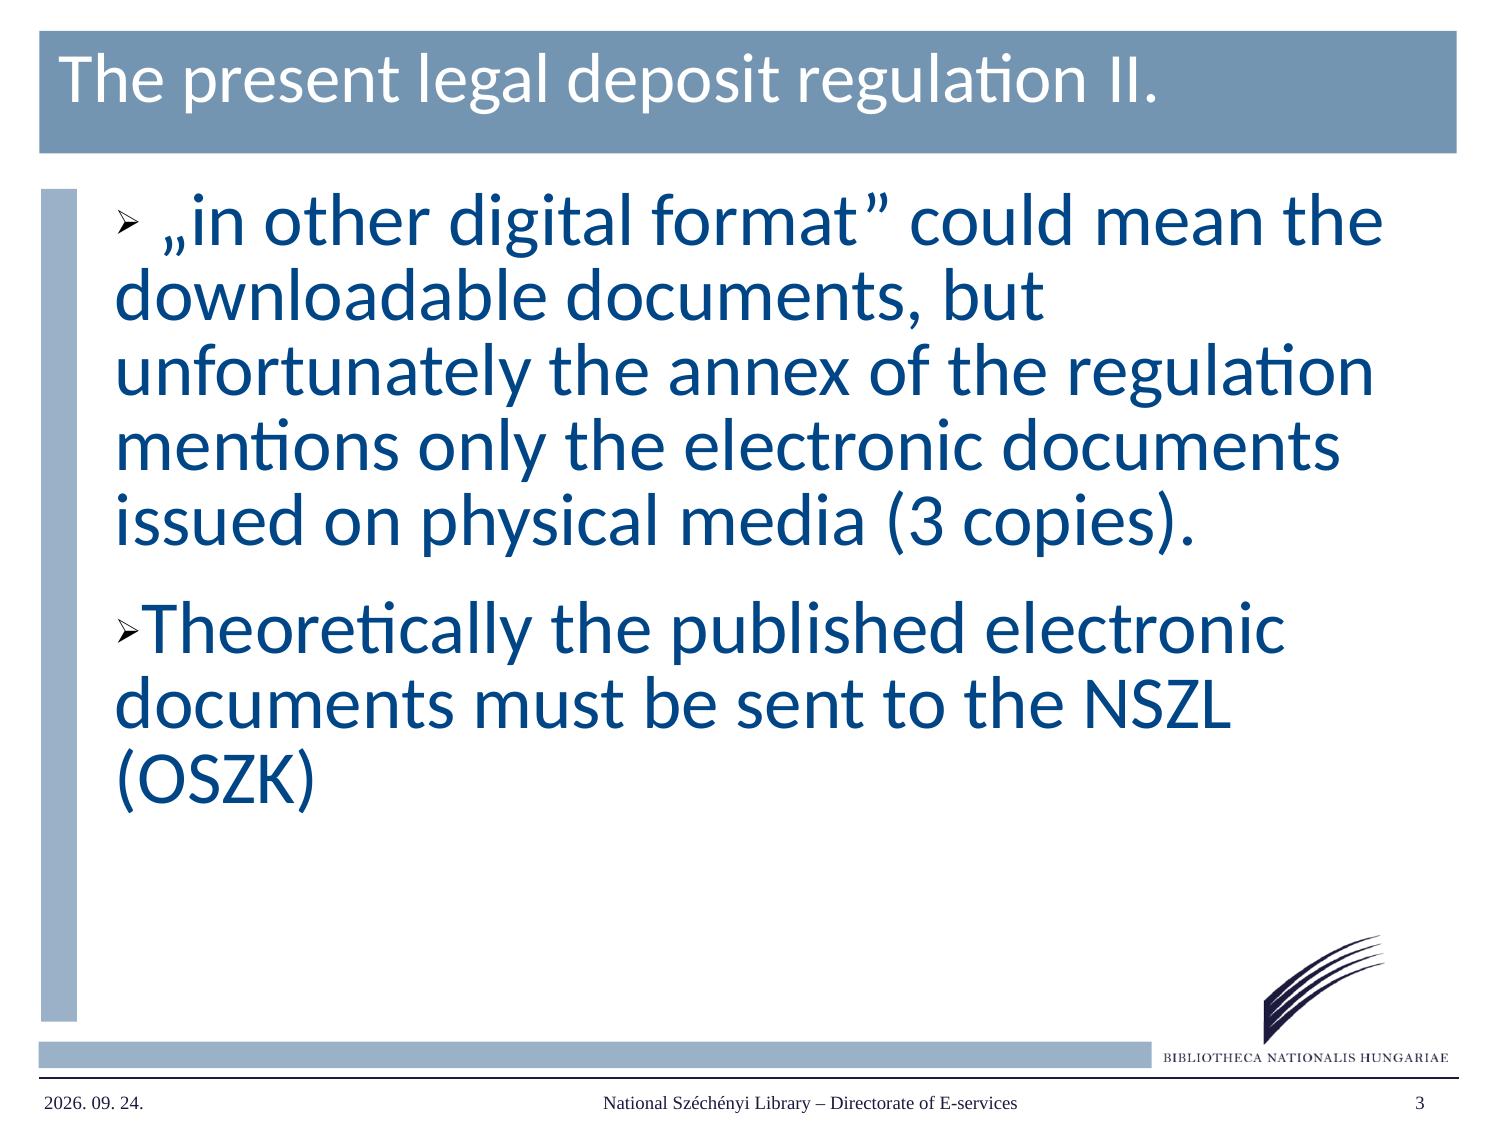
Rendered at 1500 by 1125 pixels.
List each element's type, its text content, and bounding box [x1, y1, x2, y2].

picture [1163, 935, 1448, 1062]
title The present legal deposit regulation II. [59, 23, 1497, 147]
list „in other digital format” could mean the downloadable documents, but unfortunately the annex of the regulation mentions only the electronic documents issued on physical media (3 copies). Theoretically the published electronic documents must be sent to the NSZL (OSZK) [97, 189, 1418, 1016]
